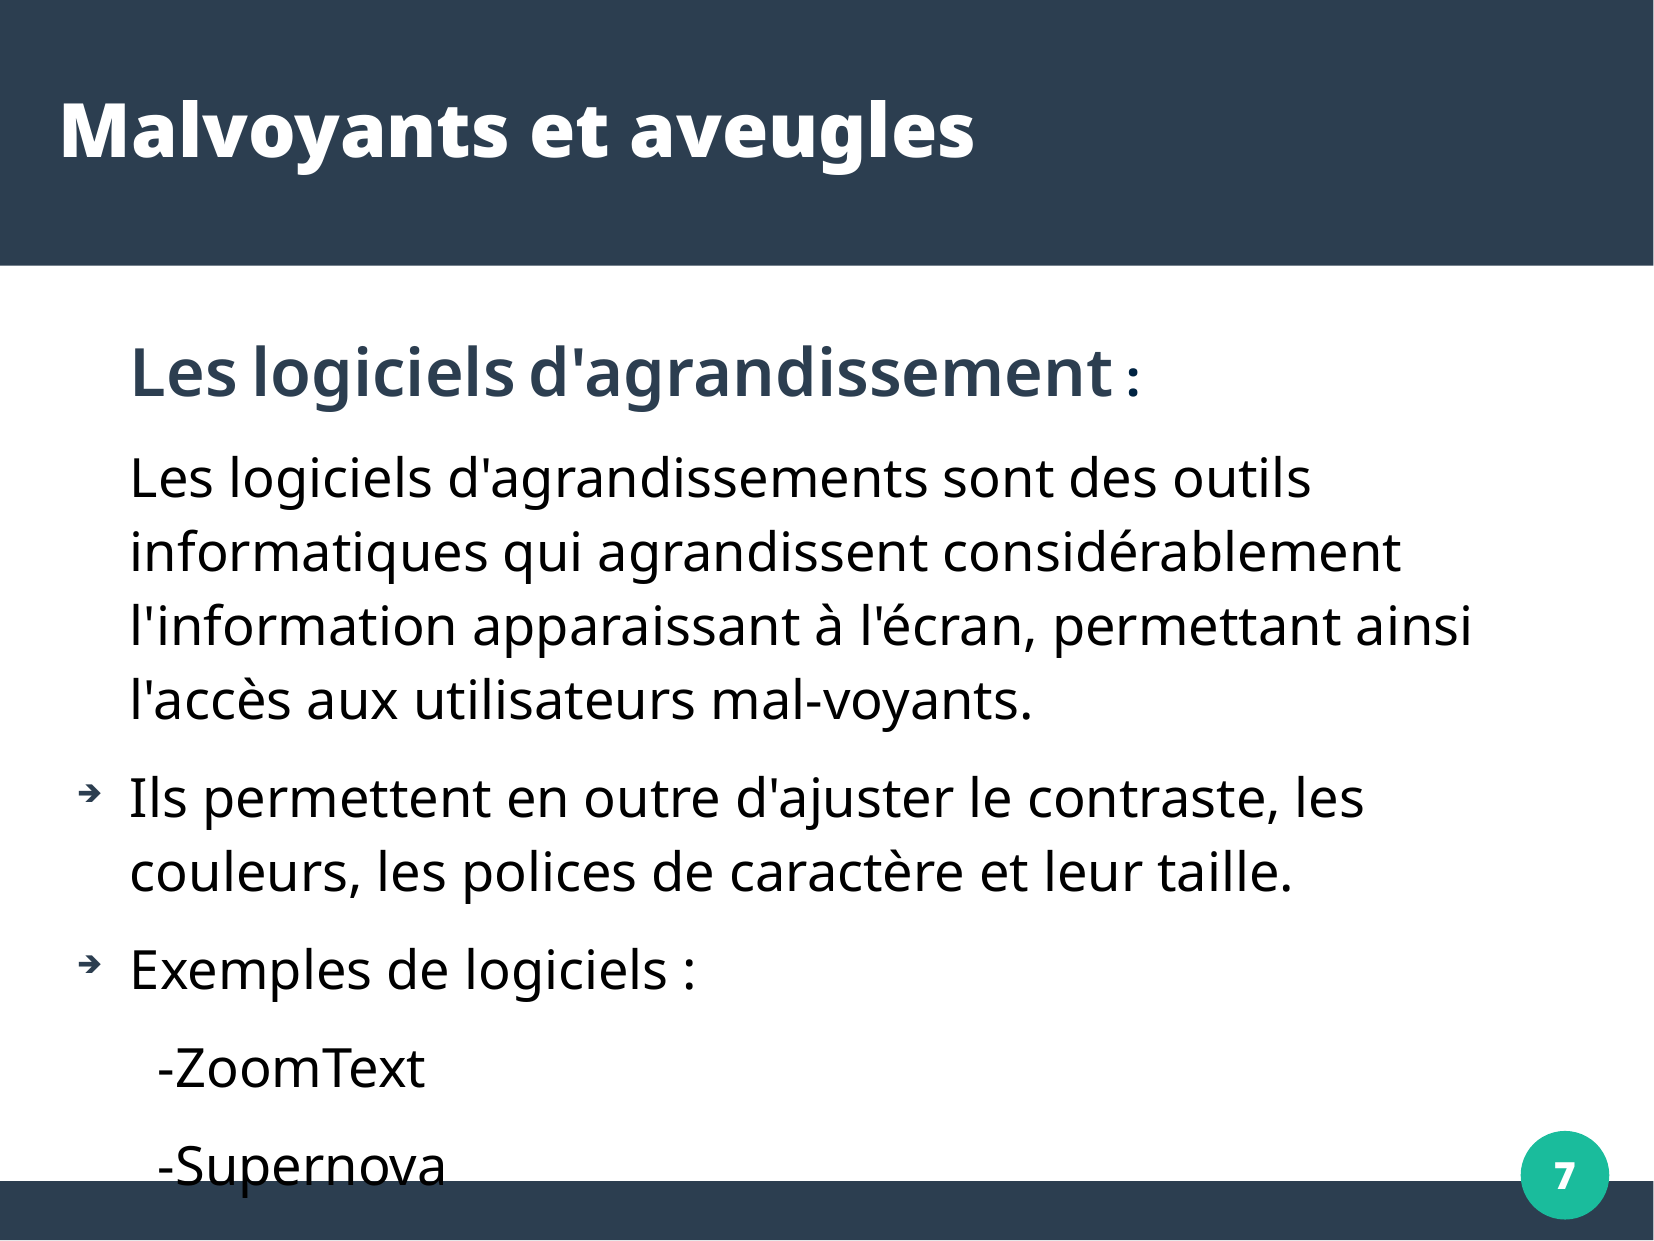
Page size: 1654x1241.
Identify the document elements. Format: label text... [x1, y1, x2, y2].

title Malvoyants et aveugles [59, 49, 1595, 207]
list Les logiciels d'agrandissement : Les logiciels d'agrandissements sont des outils informatiques qui agrandissent considérablement l'information apparaissant à l'écran, permettant ainsi l'accès aux utilisateurs mal-voyants. Ils permettent en outre d'ajuster le contraste, les couleurs, les polices de caractère et leur taille. Exemples de logiciels : -ZoomText -Supernova [59, 324, 1595, 1136]
